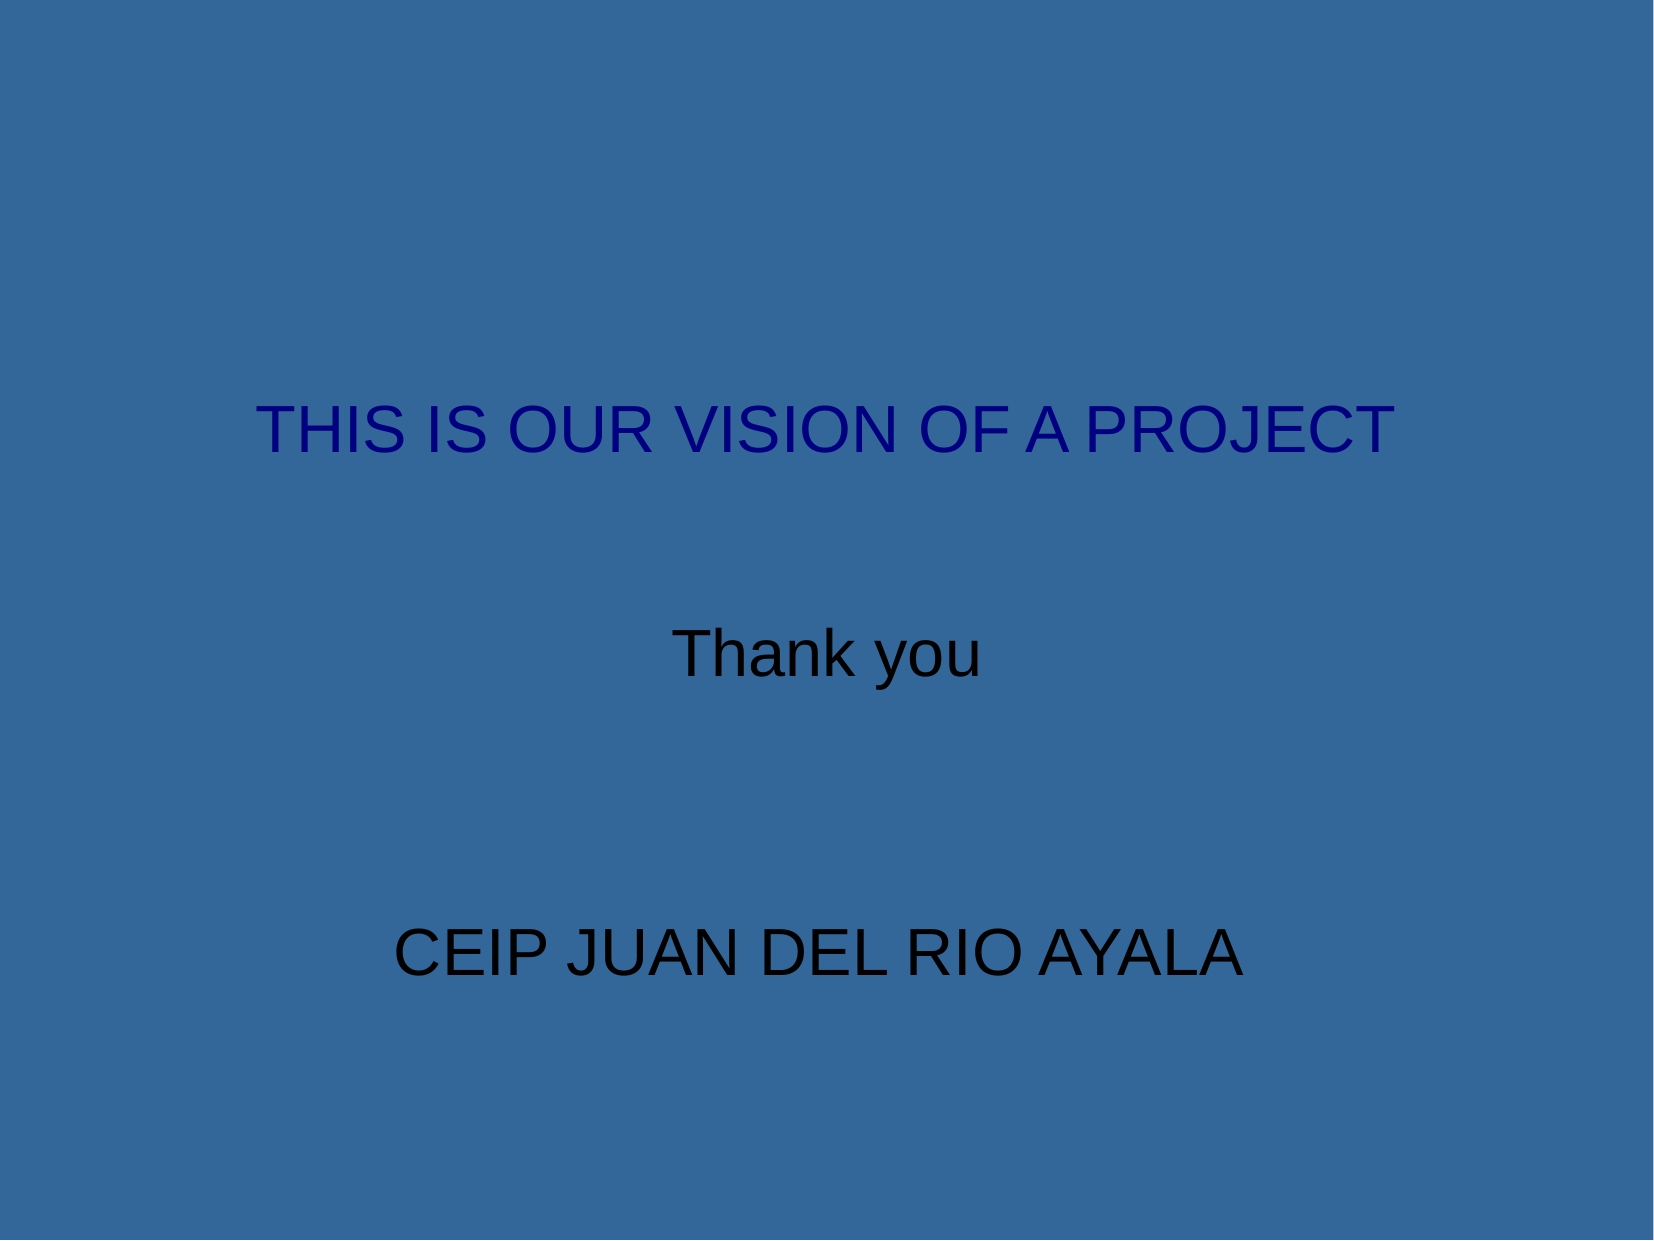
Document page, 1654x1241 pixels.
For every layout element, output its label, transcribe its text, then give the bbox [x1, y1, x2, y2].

subtitle THIS IS OUR VISION OF A PROJECT Thank you CEIP JUAN DEL RIO AYALA [82, 49, 1571, 1109]
